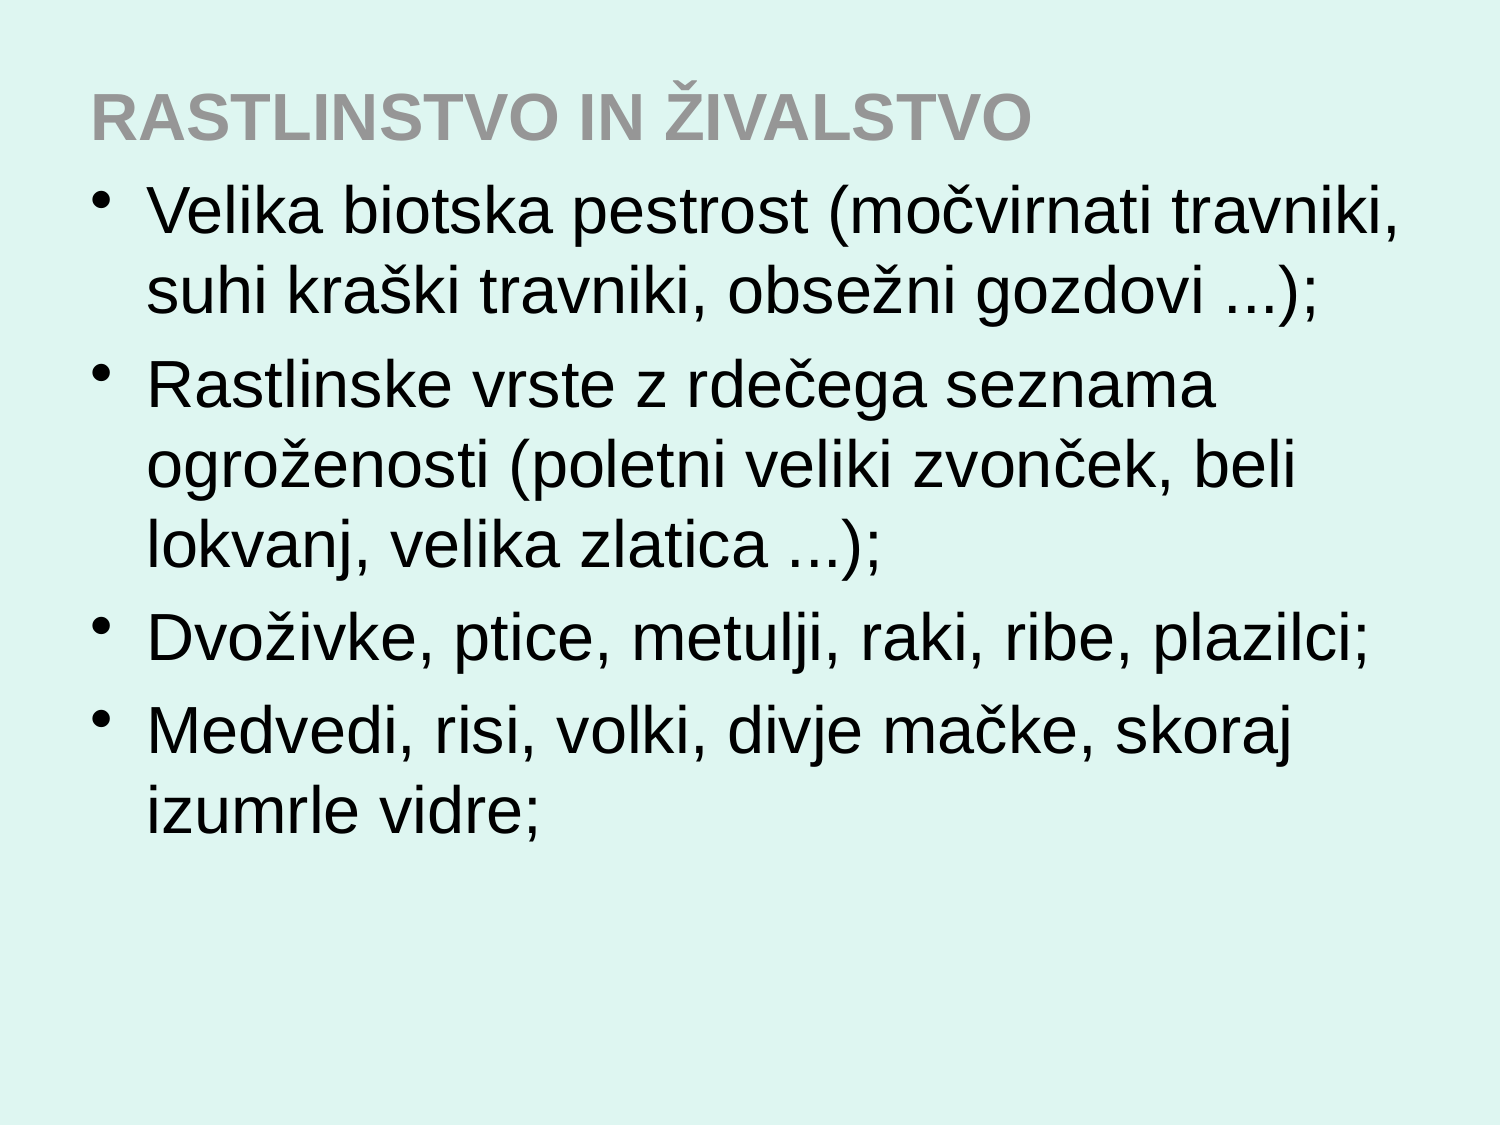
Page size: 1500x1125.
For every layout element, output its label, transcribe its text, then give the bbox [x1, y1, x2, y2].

list RASTLINSTVO IN ŽIVALSTVO Velika biotska pestrost (močvirnati travniki, suhi kraški travniki, obsežni gozdovi ...); Rastlinske vrste z rdečega seznama ogroženosti (poletni veliki zvonček, beli lokvanj, velika zlatica ...); Dvoživke, ptice, metulji, raki, ribe, plazilci; Medvedi, risi, volki, divje mačke, skoraj izumrle vidre; [75, 66, 1425, 1005]
